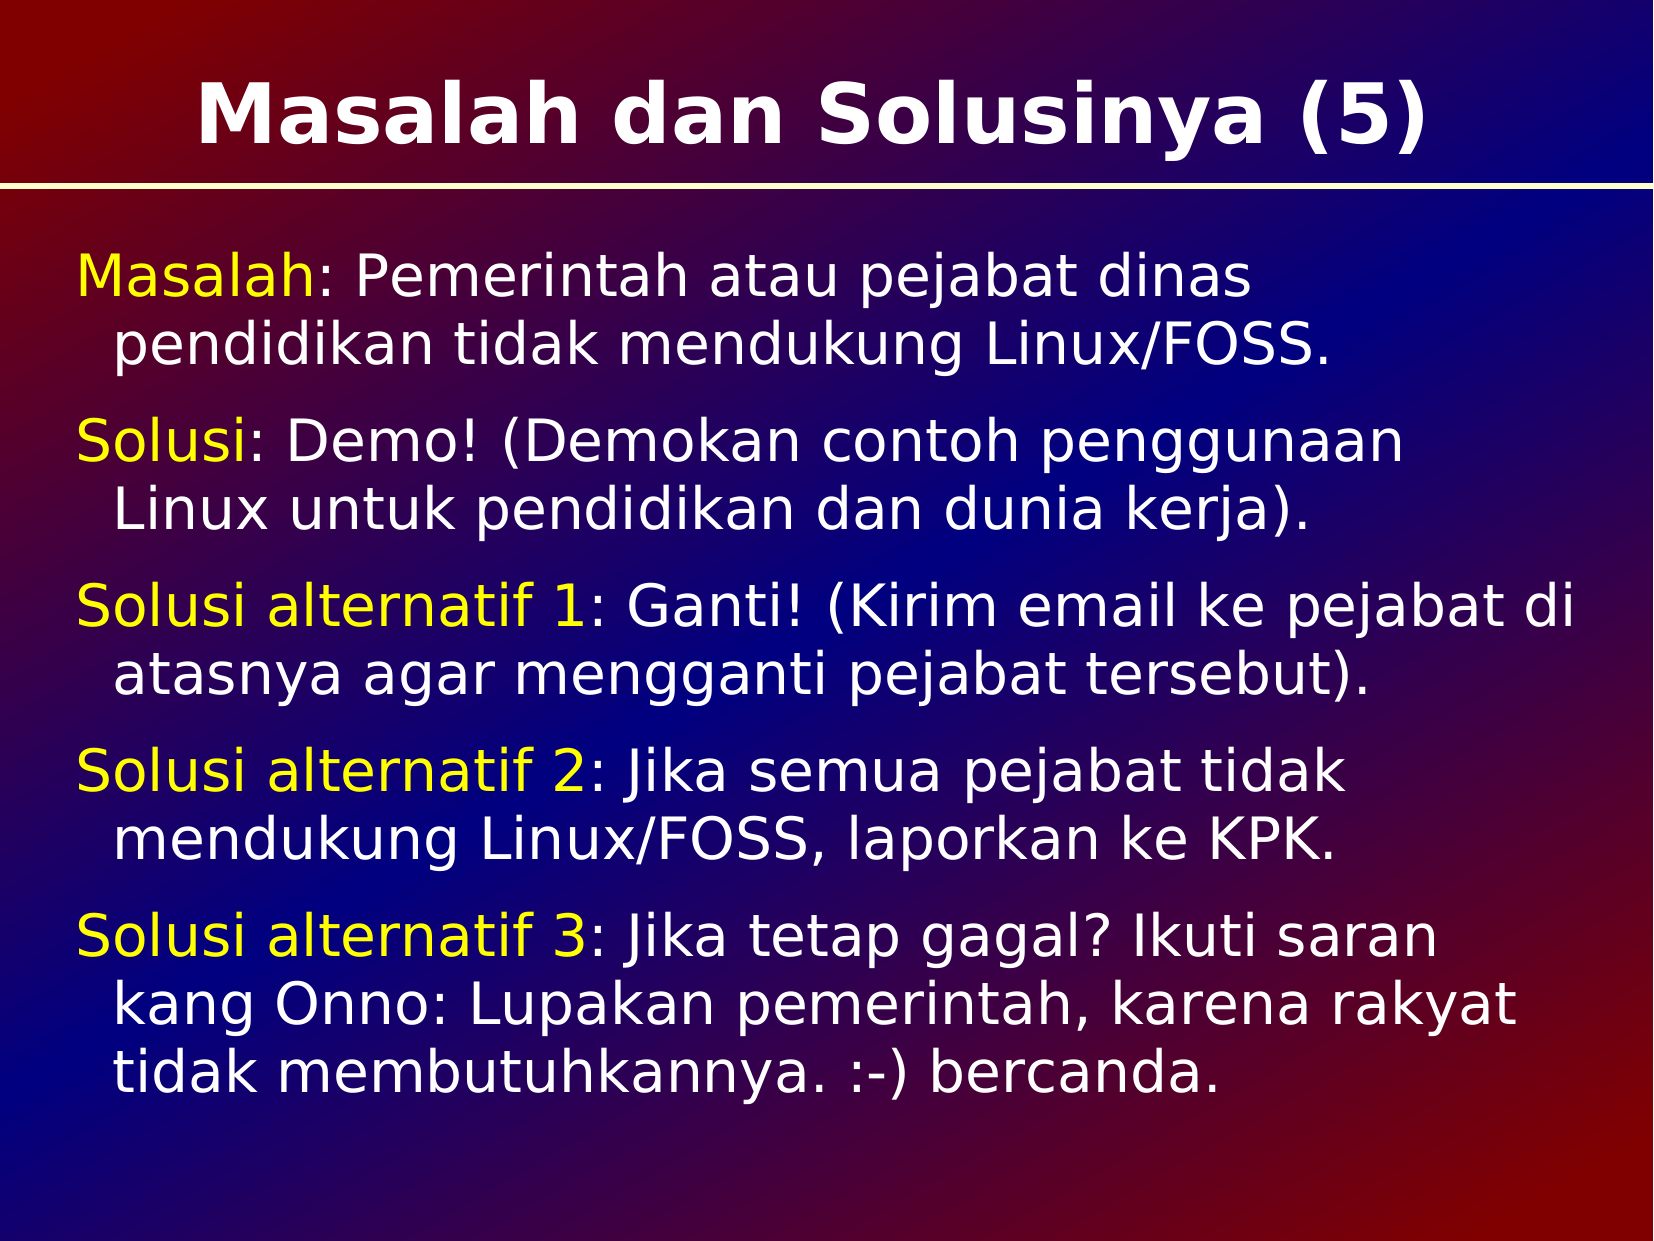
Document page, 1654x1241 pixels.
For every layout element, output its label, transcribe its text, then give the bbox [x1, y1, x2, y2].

list Masalah: Pemerintah atau pejabat dinas pendidikan tidak mendukung Linux/FOSS. Solusi: Demo! (Demokan contoh penggunaan Linux untuk pendidikan dan dunia kerja). Solusi alternatif 1: Ganti! (Kirim email ke pejabat di atasnya agar mengganti pejabat tersebut). Solusi alternatif 2: Jika semua pejabat tidak mendukung Linux/FOSS, laporkan ke KPK. Solusi alternatif 3: Jika tetap gagal? Ikuti saran kang Onno: Lupakan pemerintah, karena rakyat tidak membutuhkannya. :-) bercanda. [37, 242, 1579, 1213]
title Masalah dan Solusinya (5) [75, 19, 1551, 211]
